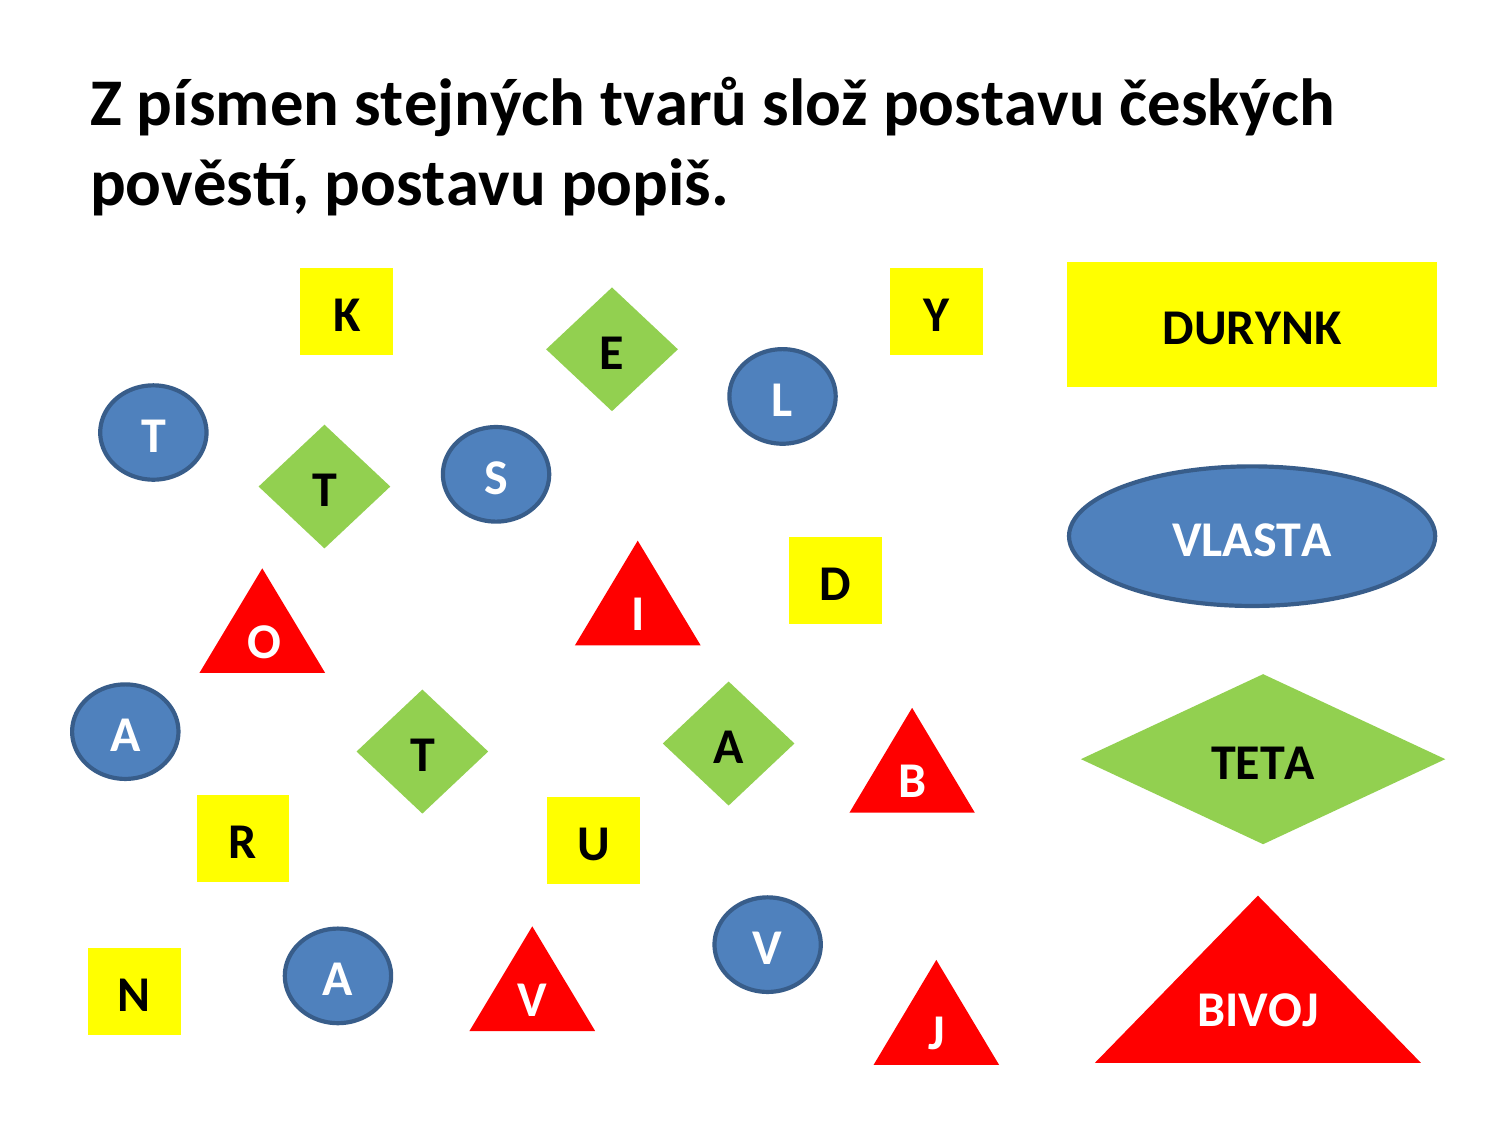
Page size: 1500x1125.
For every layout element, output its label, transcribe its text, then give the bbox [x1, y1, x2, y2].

text_box Y [891, 270, 981, 353]
text_box T [261, 427, 388, 546]
text_box BIVOJ [1099, 898, 1416, 1061]
text_box O [203, 572, 322, 671]
text_box K [302, 270, 392, 353]
text_box S [442, 427, 550, 522]
text_box TETA [1085, 676, 1441, 842]
text_box V [714, 897, 821, 992]
text_box N [89, 950, 179, 1034]
text_box T [100, 385, 207, 480]
text_box B [853, 711, 972, 811]
text_box J [877, 964, 996, 1063]
text_box R [198, 796, 288, 880]
title Z písmen stejných tvarů slož postavu českých pověstí, postavu popiš. [75, 45, 1426, 233]
text_box L [729, 349, 836, 444]
text_box D [791, 538, 880, 622]
text_box I [578, 544, 697, 644]
list [64, 267, 987, 1057]
text_box A [72, 684, 179, 779]
text_box DURYNK [1069, 263, 1436, 386]
text_box A [665, 684, 792, 803]
text_box VLASTA [1069, 466, 1436, 606]
text_box V [473, 930, 592, 1029]
text_box E [549, 290, 675, 409]
text_box A [284, 928, 392, 1024]
text_box T [359, 692, 486, 811]
text_box U [549, 798, 638, 882]
